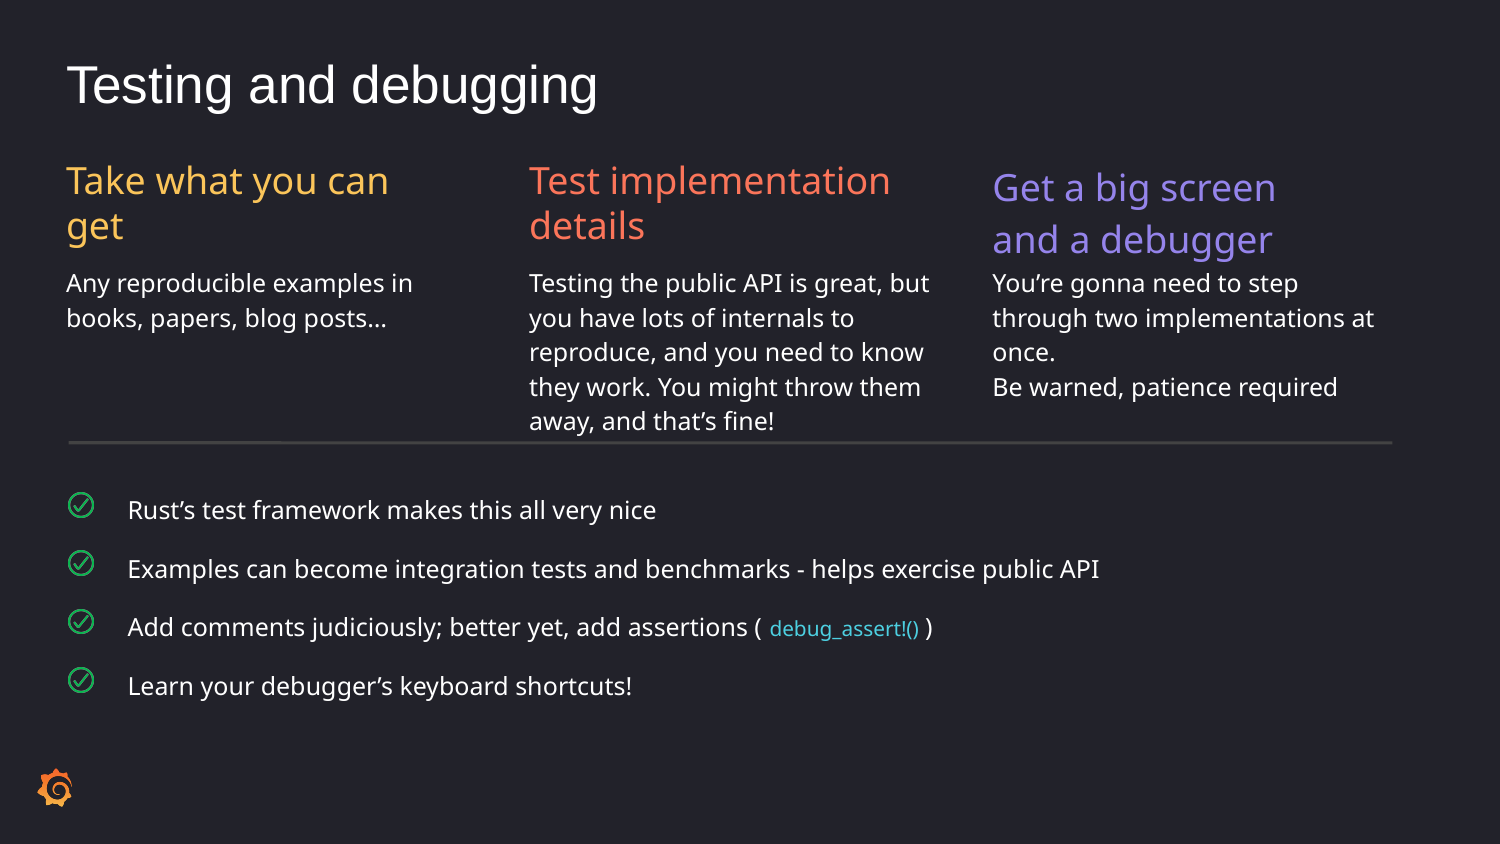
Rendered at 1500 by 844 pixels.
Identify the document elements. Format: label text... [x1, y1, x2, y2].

text_box Any reproducible examples in books, papers, blog posts… [51, 248, 477, 421]
picture [68, 609, 94, 634]
text_box Take what you can get [51, 142, 421, 265]
text_box Examples can become integration tests and benchmarks - helps exercise public API [112, 533, 1229, 593]
text_box You’re gonna need to step through two implementations at once. Be warned, patience required [977, 248, 1404, 421]
text_box Test implementation details [514, 142, 934, 265]
picture [37, 768, 72, 807]
text_box Testing the public API is great, but you have lots of internals to reproduce, and you need to know they work. You might throw them away, and that’s fine! [514, 248, 947, 421]
text_box Add comments judiciously; better yet, add assertions ( debug_assert!() ) [112, 592, 1046, 650]
picture [68, 550, 94, 576]
picture [68, 667, 94, 693]
text_box Rust’s test framework makes this all very nice [112, 475, 1046, 533]
text_box Learn your debugger’s keyboard shortcuts! [112, 650, 1046, 709]
title Testing and debugging [51, 35, 1449, 130]
text_box Get a big screen and a debugger [977, 142, 1347, 265]
picture [68, 492, 94, 518]
